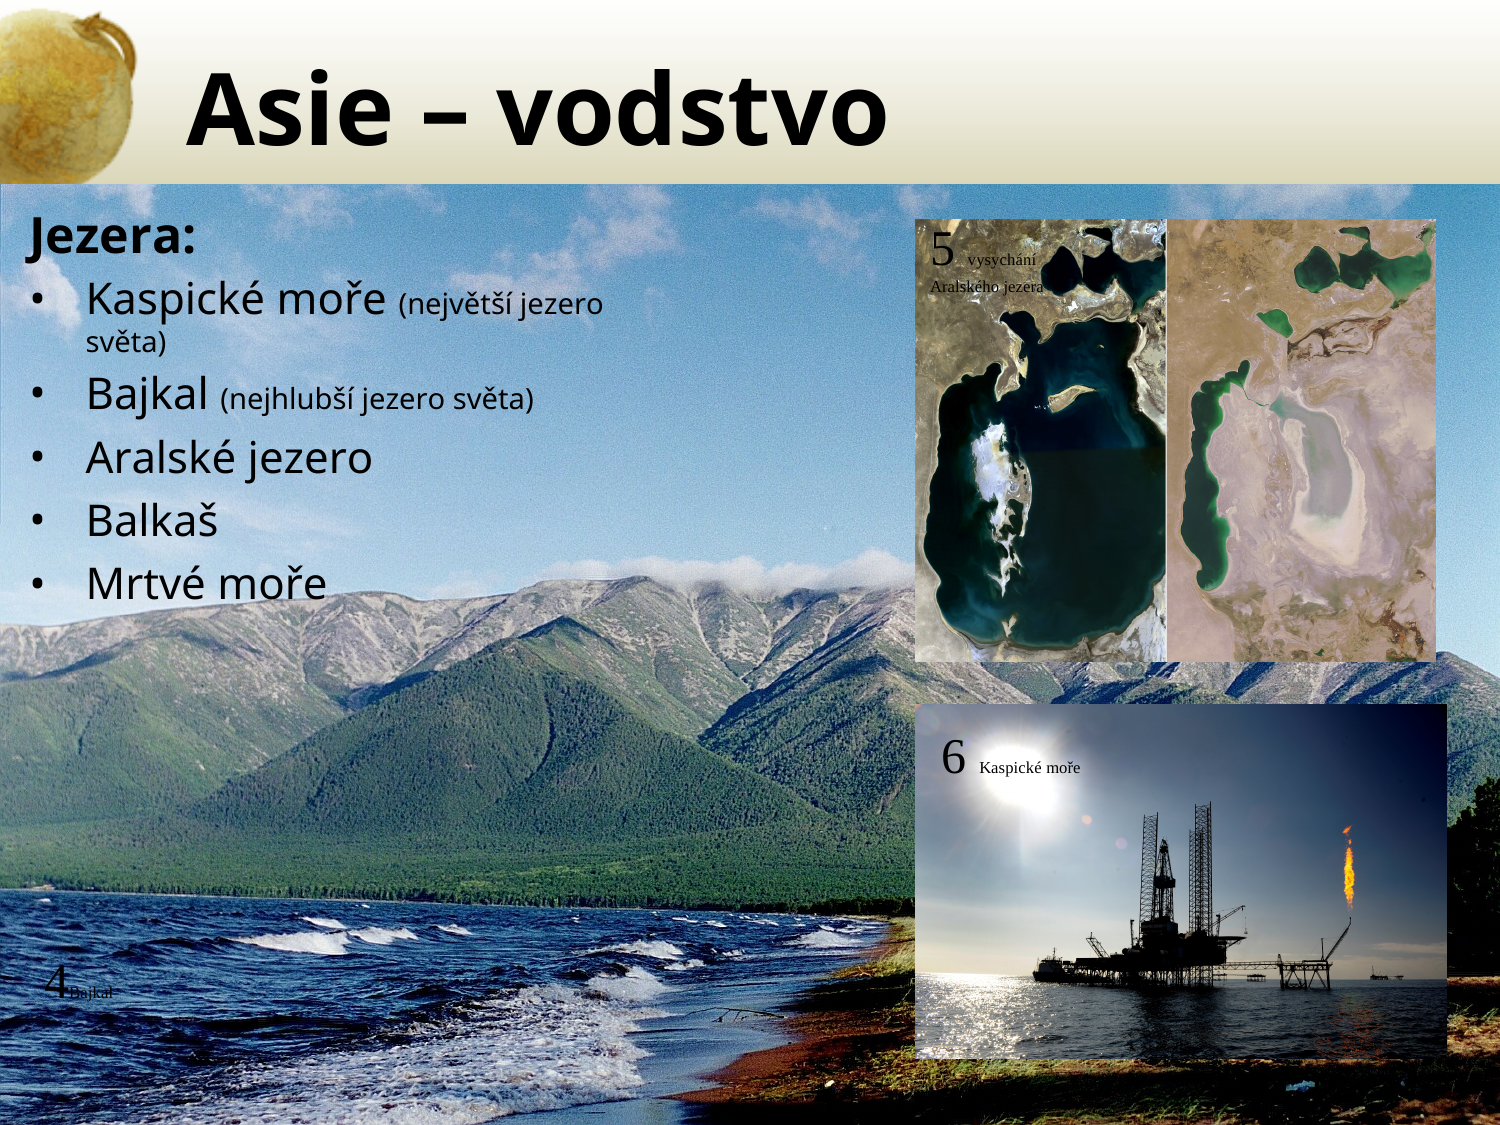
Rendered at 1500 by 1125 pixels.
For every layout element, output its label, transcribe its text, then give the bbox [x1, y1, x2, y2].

list Jezera: Kaspické moře (největší jezero světa) Bajkal (nejhlubší jezero světa) Aralské jezero Balkaš Mrtvé moře [29, 196, 686, 598]
text_box 6 Kaspické moře [927, 716, 1117, 792]
text_box 4Bajkal [29, 940, 172, 1017]
title Asie – vodstvo [171, 30, 1436, 173]
picture [0, 0, 1500, 1125]
text_box 5 vysychání Aralského jezera [915, 207, 1070, 304]
